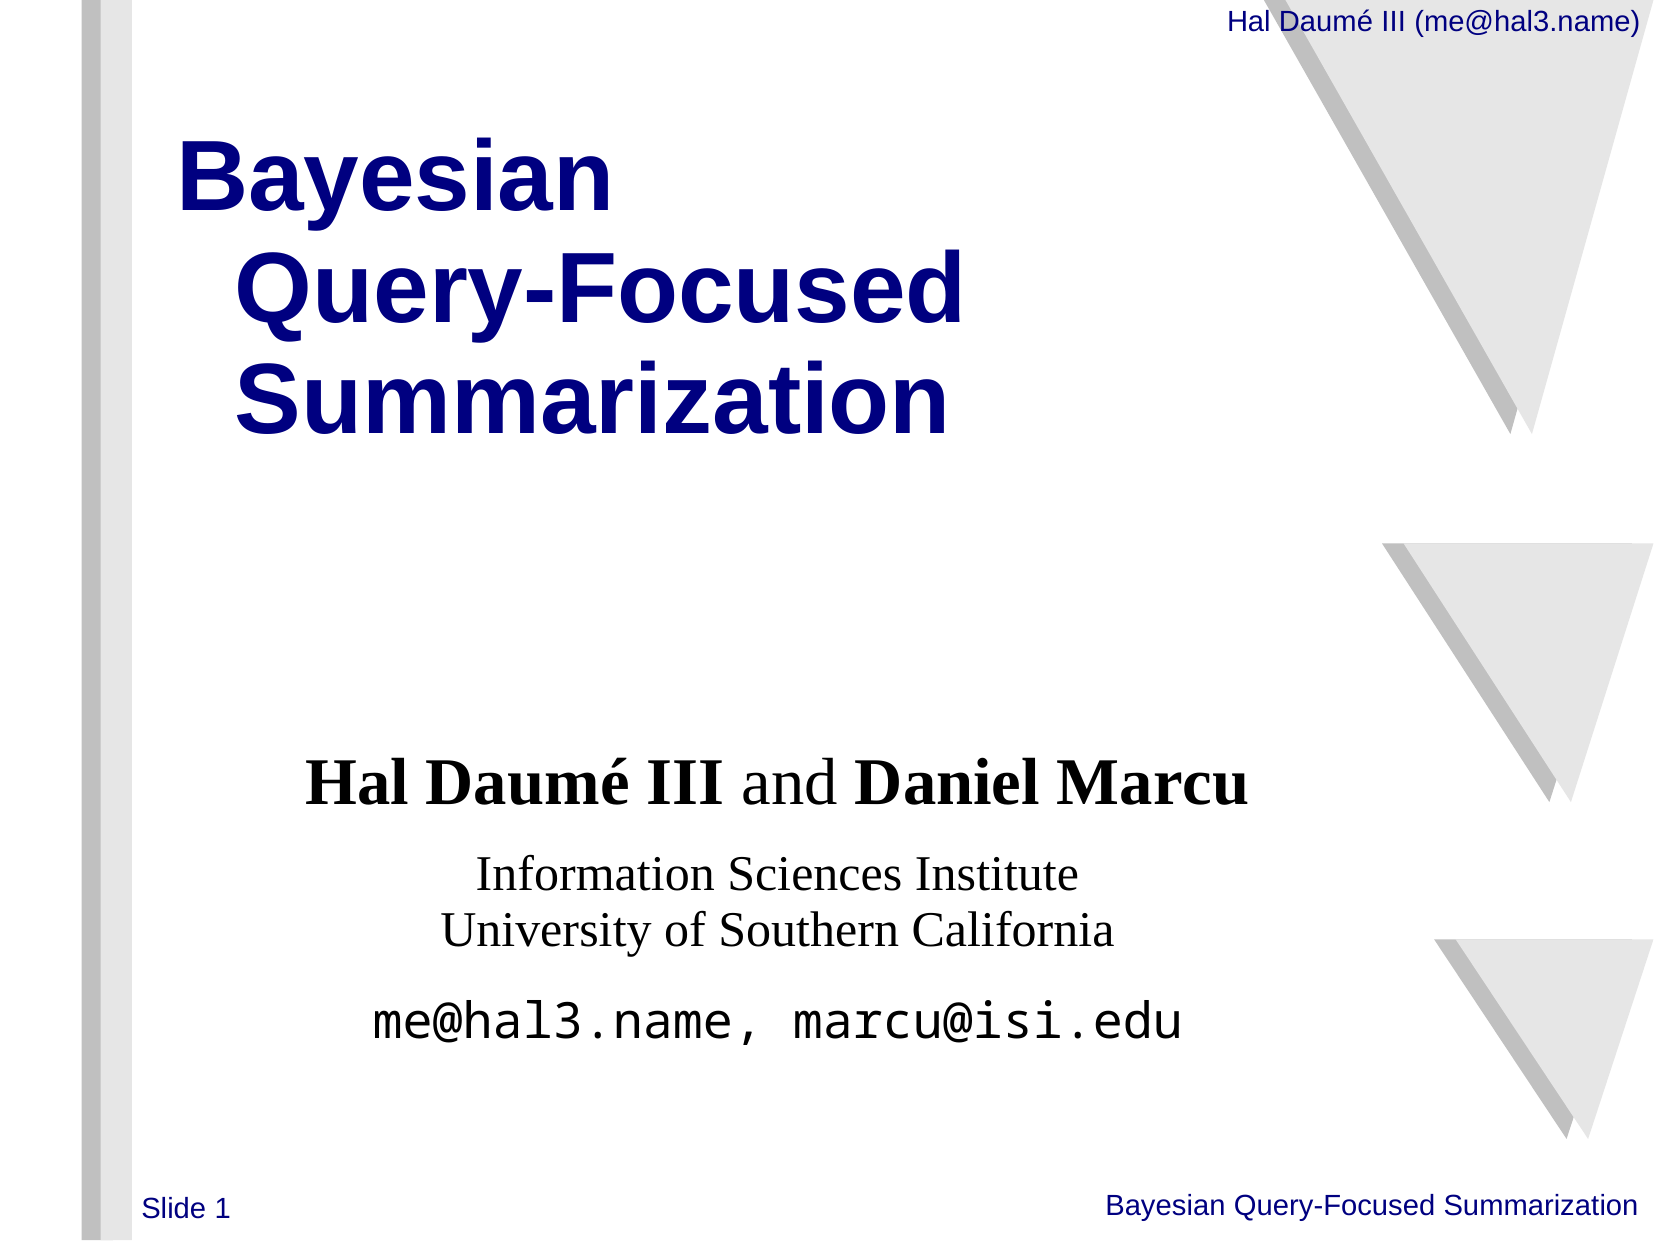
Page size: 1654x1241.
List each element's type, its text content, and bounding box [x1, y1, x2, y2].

title Bayesian Query-Focused Summarization [176, 94, 1379, 481]
subtitle Hal Daumé III and Daniel Marcu Information Sciences Institute University of Southern California me@hal3.name, marcu@isi.edu [180, 670, 1375, 1127]
